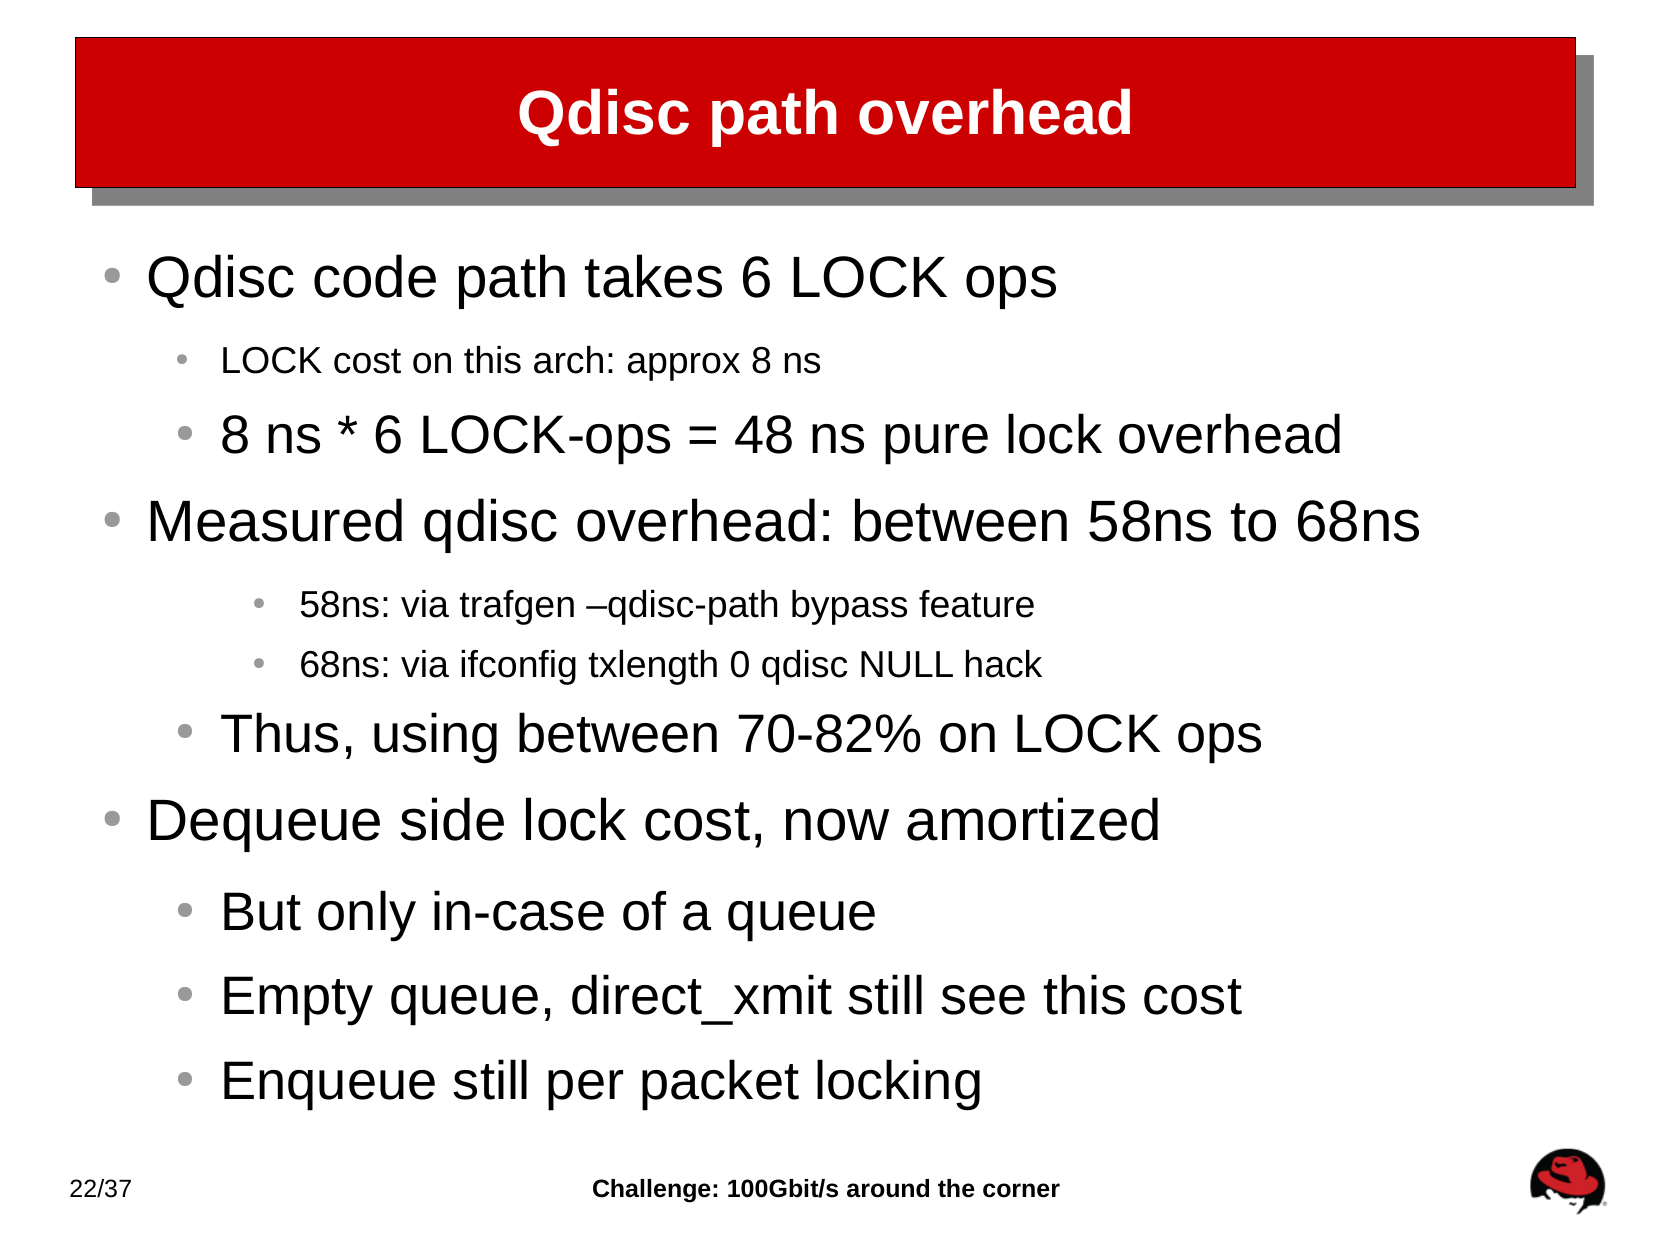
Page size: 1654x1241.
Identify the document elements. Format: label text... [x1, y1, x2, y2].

list Qdisc code path takes 6 LOCK ops LOCK cost on this arch: approx 8 ns 8 ns * 6 LOCK-ops = 48 ns pure lock overhead Measured qdisc overhead: between 58ns to 68ns 58ns: via trafgen –qdisc-path bypass feature 68ns: via ifconfig txlength 0 qdisc NULL hack Thus, using between 70-82% on LOCK ops Dequeue side lock cost, now amortized But only in-case of a queue Empty queue, direct_xmit still see this cost Enqueue still per packet locking [86, 244, 1576, 1195]
picture [1529, 1146, 1613, 1224]
title Qdisc path overhead [82, 37, 1571, 188]
